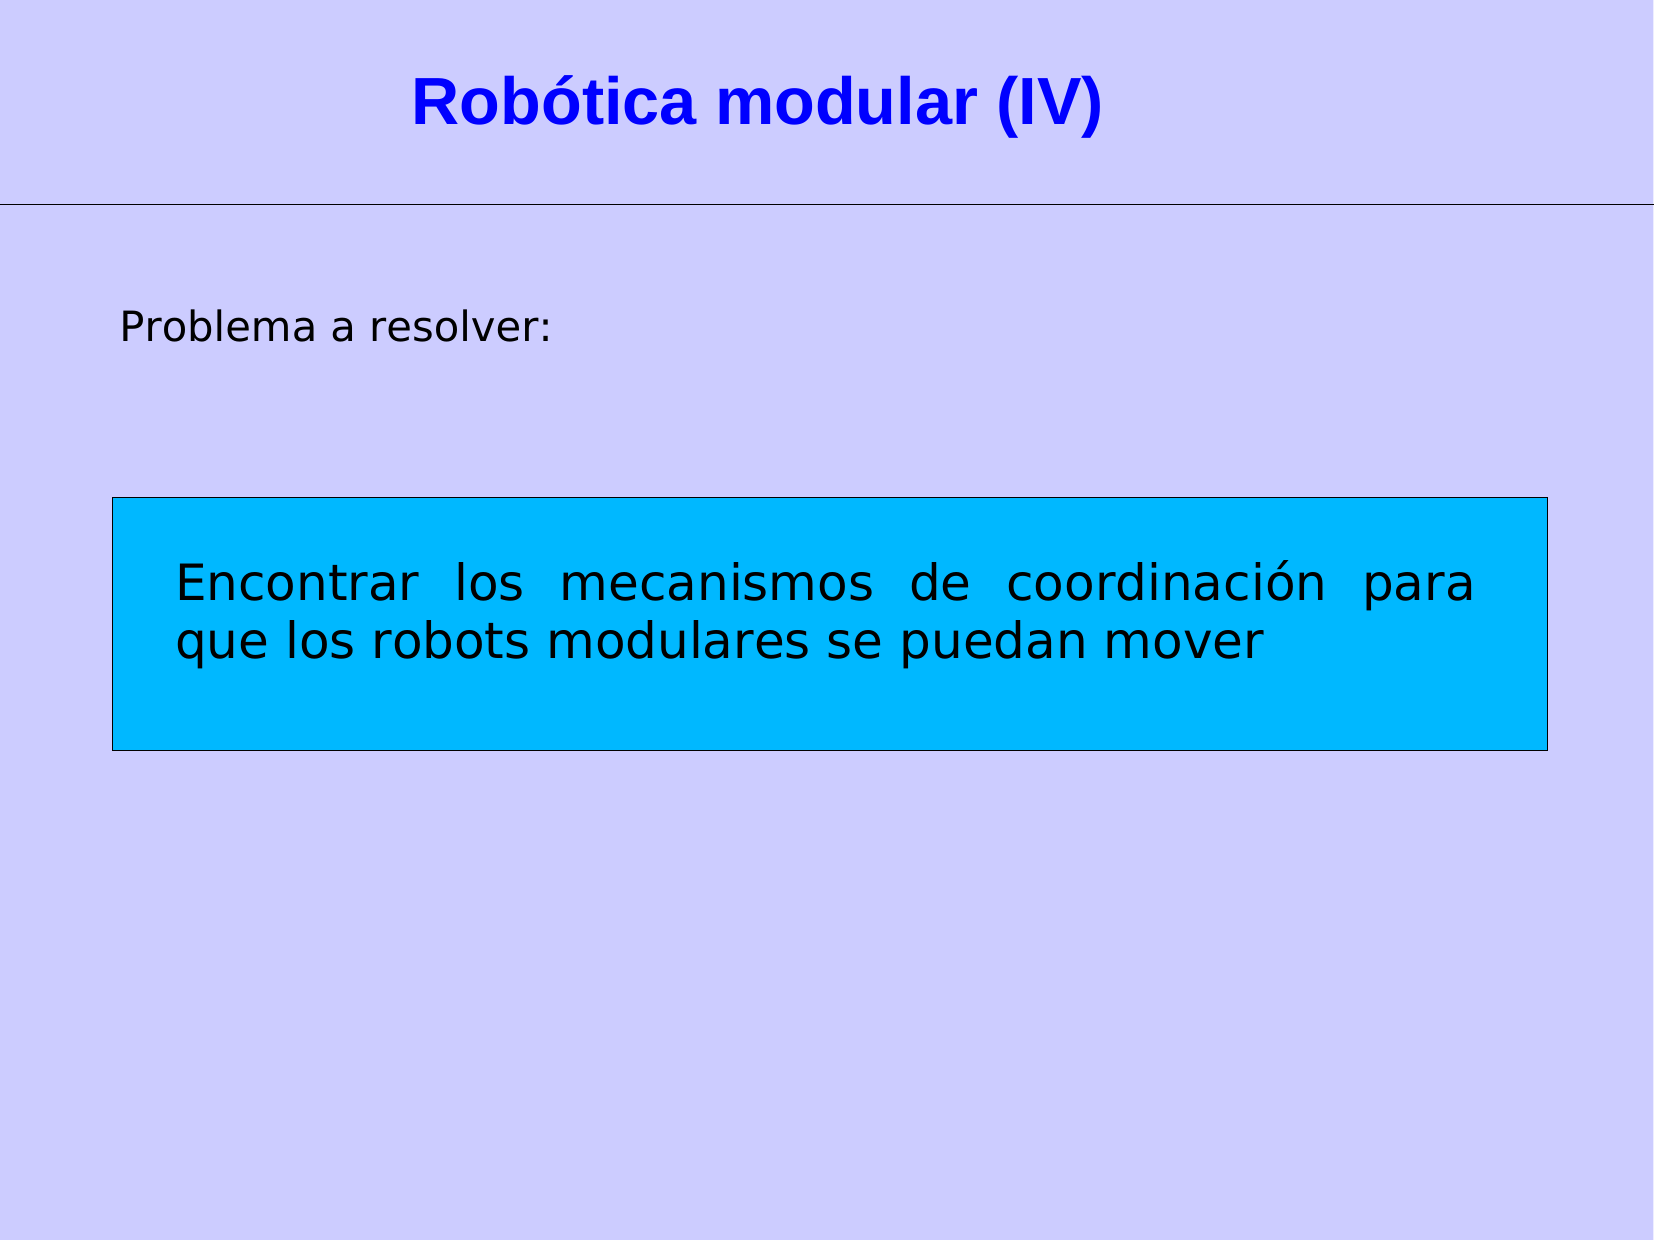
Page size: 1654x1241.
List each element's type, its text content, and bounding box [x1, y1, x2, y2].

title Robótica modular (IV) [120, 0, 1396, 191]
text_box [112, 497, 1548, 751]
text_box Problema a resolver: [83, 302, 589, 351]
text_box Encontrar los mecanismos de coordinación para que los robots modulares se puedan mover [175, 553, 1477, 692]
